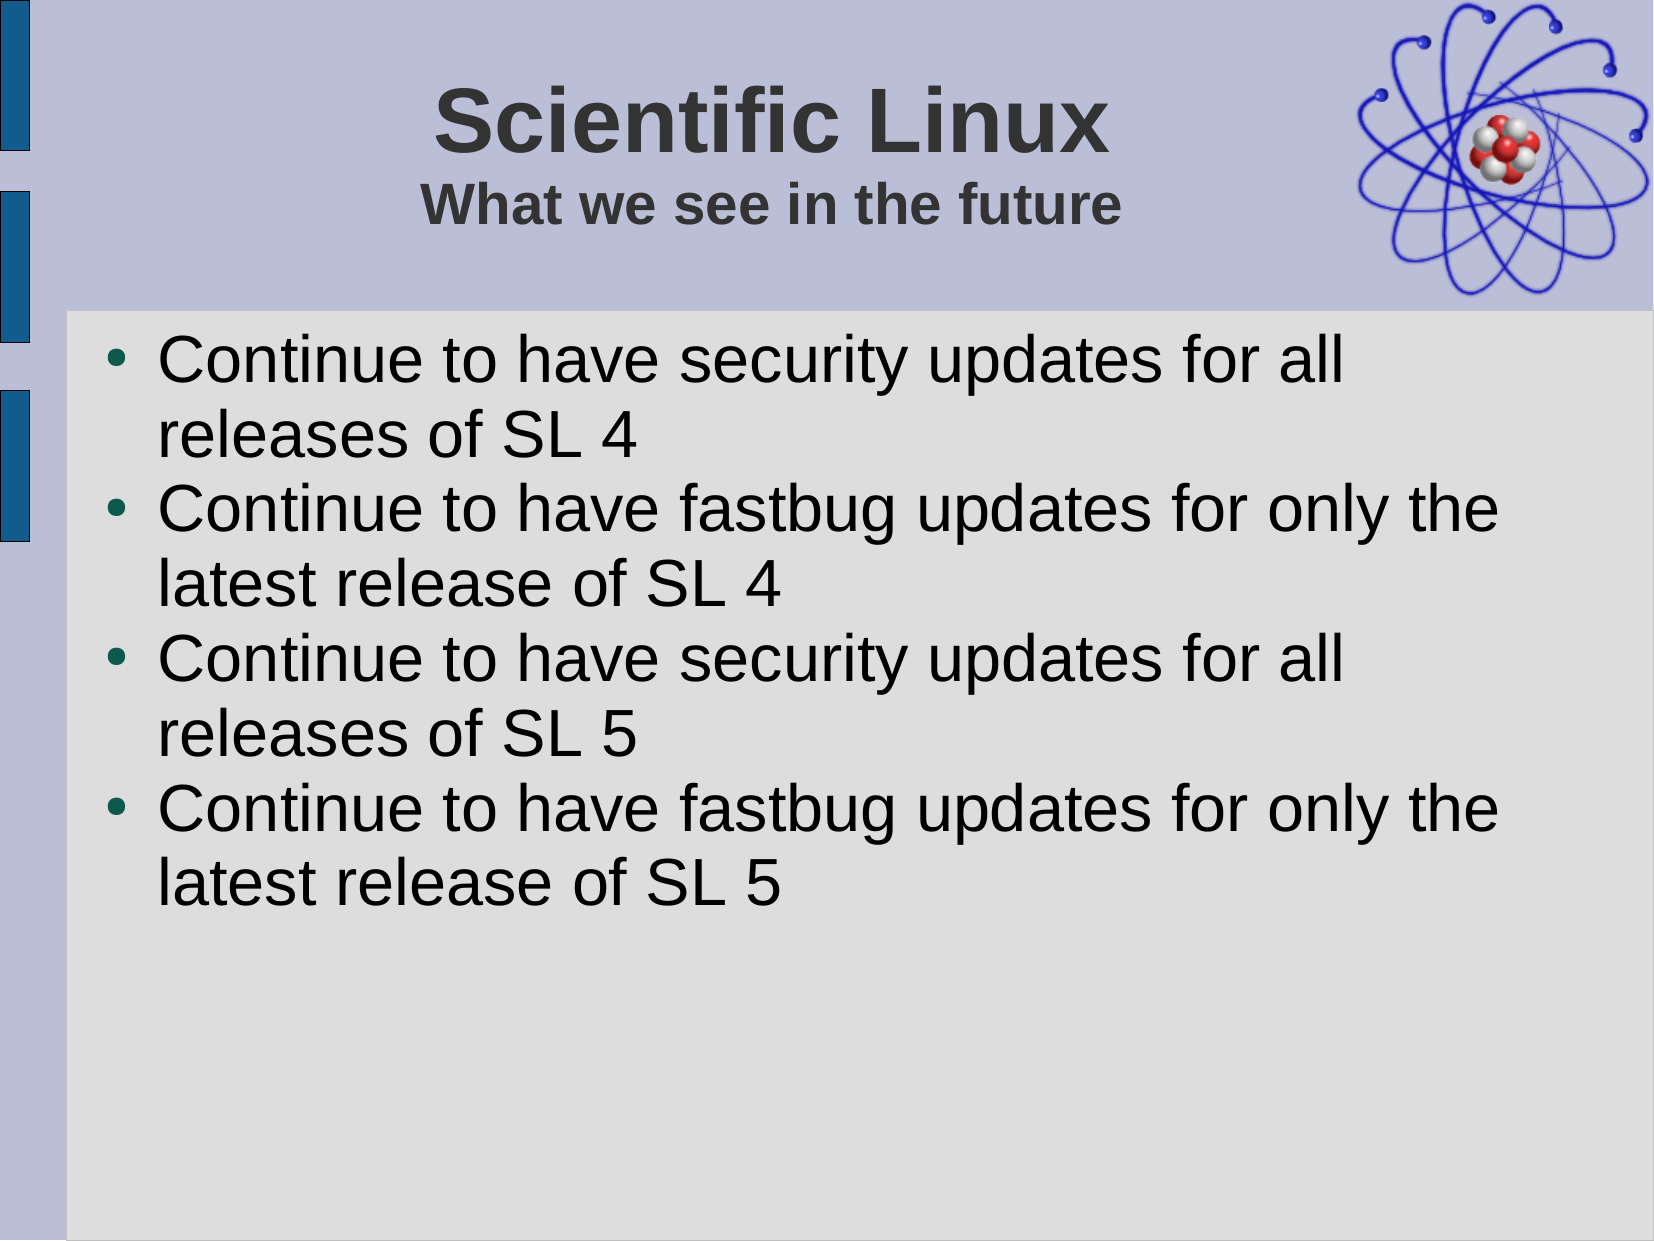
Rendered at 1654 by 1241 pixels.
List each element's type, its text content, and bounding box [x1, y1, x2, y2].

picture [1353, 0, 1654, 301]
list Continue to have security updates for all releases of SL 4 Continue to have fastbug updates for only the latest release of SL 4 Continue to have security updates for all releases of SL 5 Continue to have fastbug updates for only the latest release of SL 5 [86, 321, 1576, 1163]
title Scientific Linux What we see in the future [82, 49, 1353, 257]
